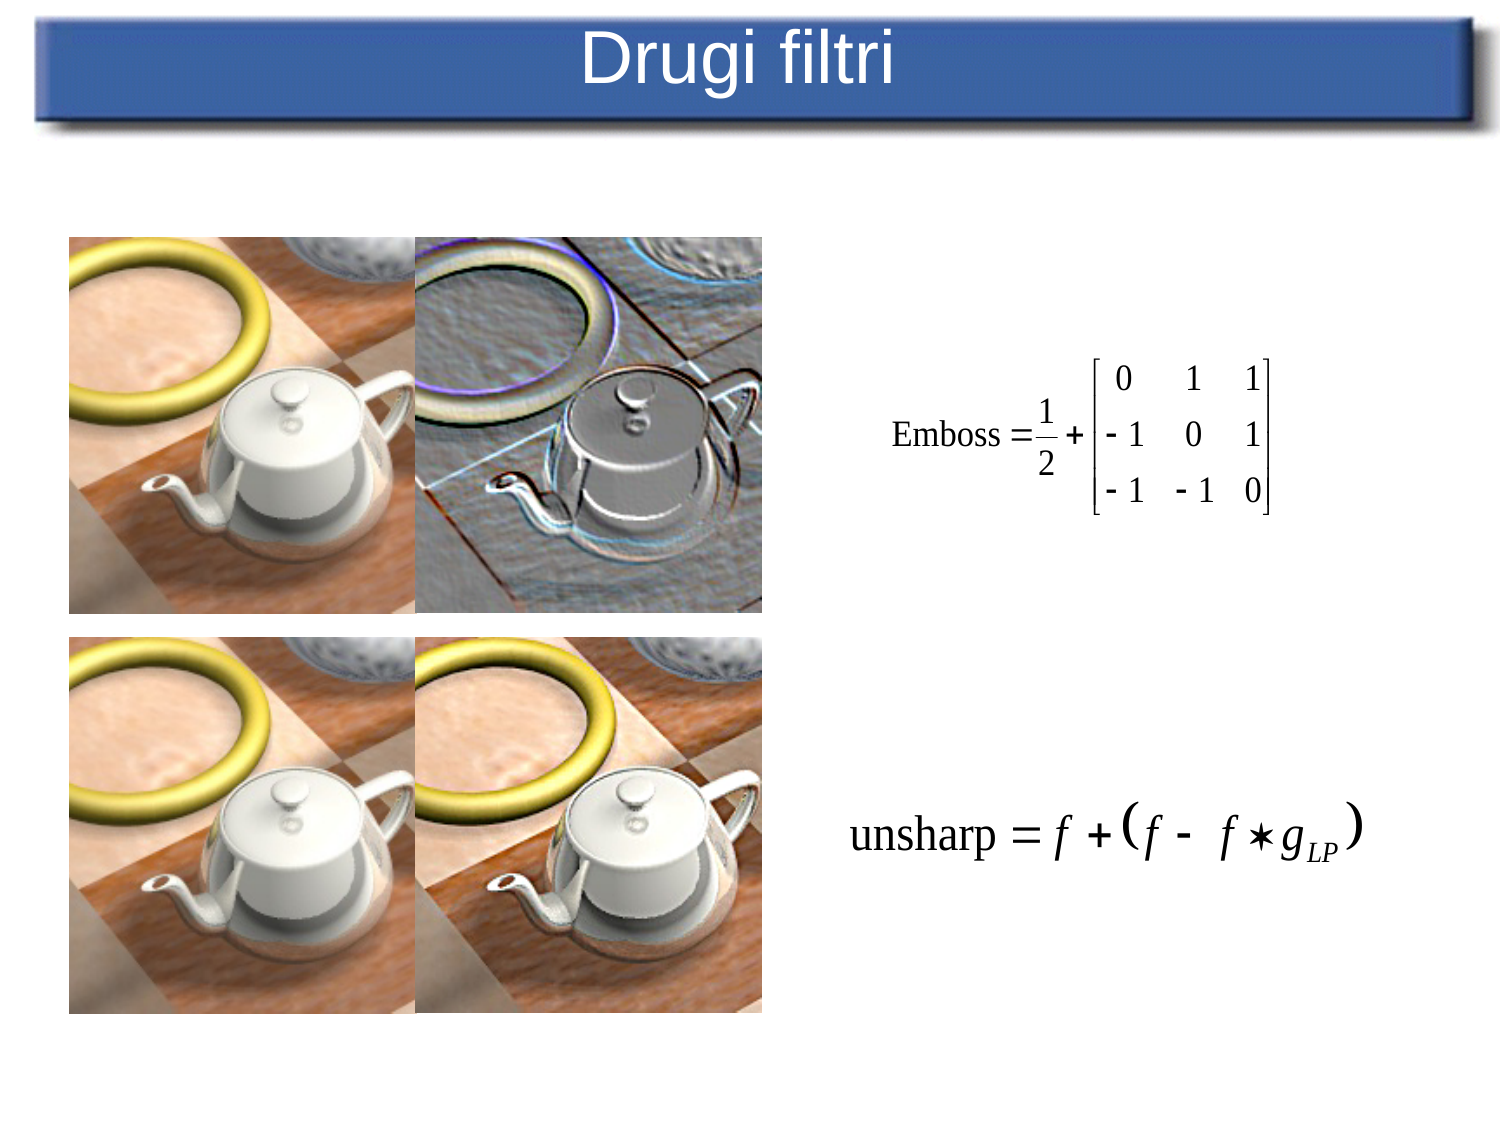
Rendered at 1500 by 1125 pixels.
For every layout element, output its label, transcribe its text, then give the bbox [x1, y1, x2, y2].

picture [69, 637, 762, 1015]
picture [33, 14, 100, 141]
picture [69, 237, 762, 615]
chart [885, 350, 1281, 525]
picture [1376, 14, 1500, 141]
title Drugi filtri [100, 0, 1376, 148]
chart [842, 800, 1366, 872]
